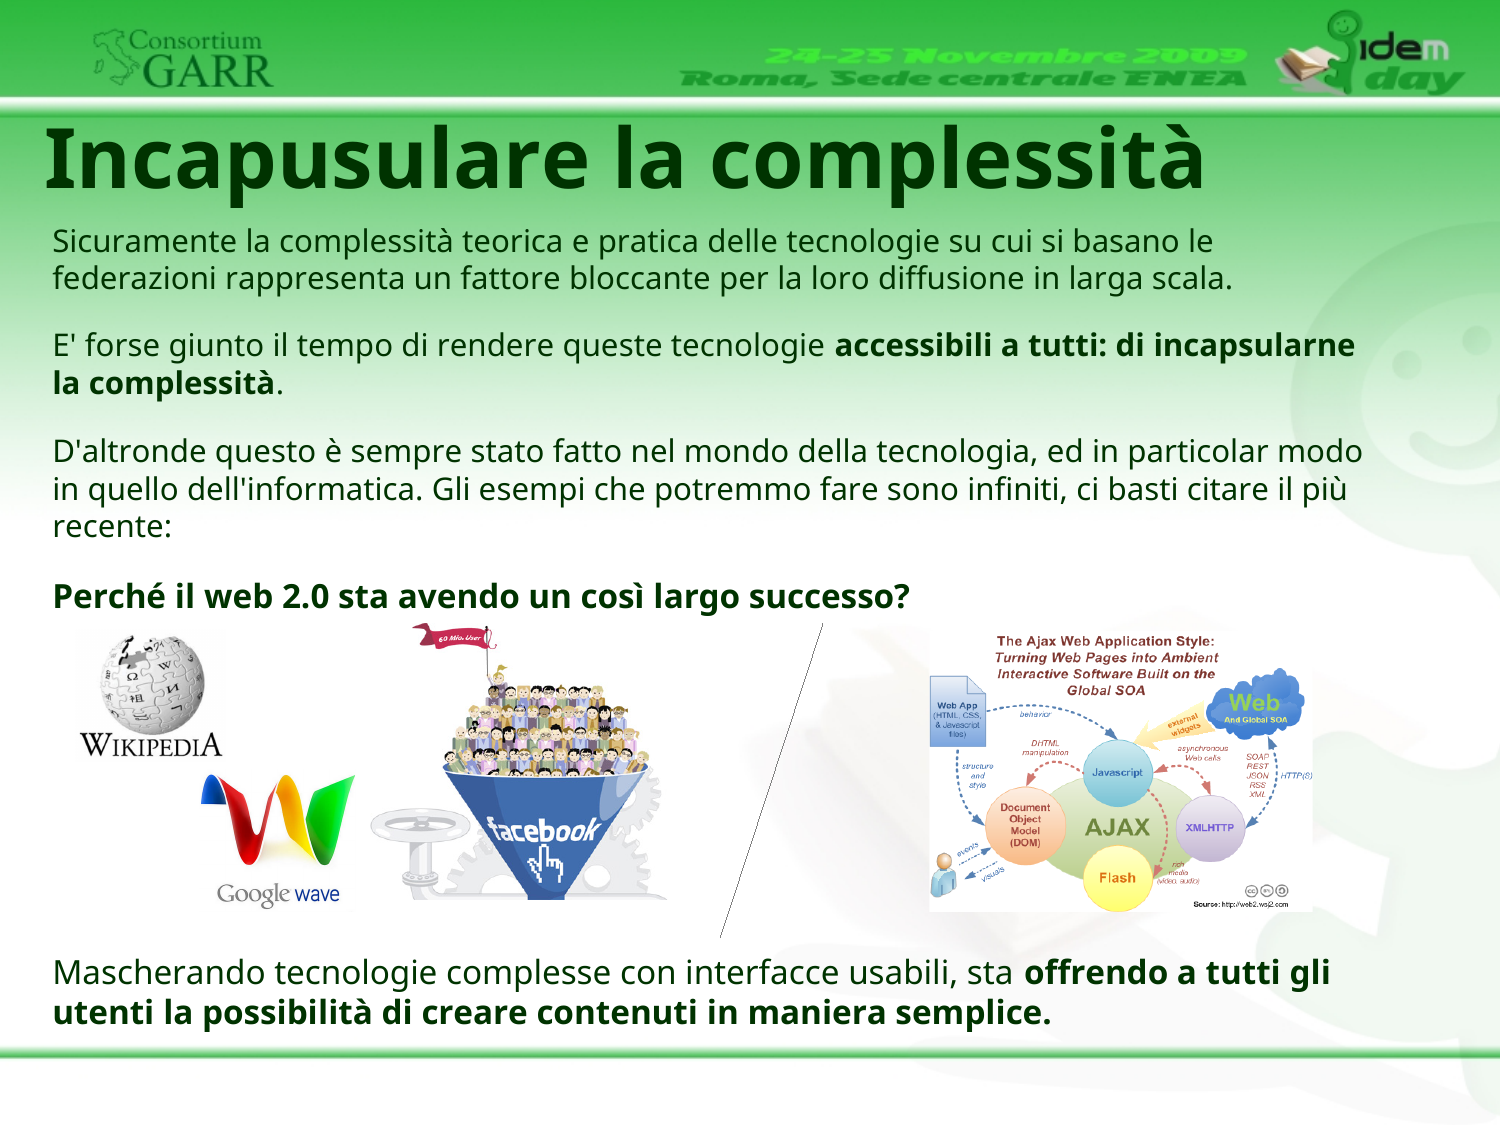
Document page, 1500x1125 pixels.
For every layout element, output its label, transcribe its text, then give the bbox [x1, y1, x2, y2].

picture [0, 0, 1500, 1125]
list Sicuramente la complessità teorica e pratica delle tecnologie su cui si basano le federazioni rappresenta un fattore bloccante per la loro diffusione in larga scala. [37, 213, 1388, 317]
title Incapusulare la complessità [29, 61, 1351, 250]
list Mascherando tecnologie complesse con interfacce usabili, sta offrendo a tutti gli utenti la possibilità di creare contenuti in maniera semplice. [37, 943, 1426, 1125]
list E' forse giunto il tempo di rendere queste tecnologie accessibili a tutti: di incapsularne la complessità. D'altronde questo è sempre stato fatto nel mondo della tecnologia, ed in particolar modo in quello dell'informatica. Gli esempi che potremmo fare sono infiniti, ci basti citare il più recente: Perché il web 2.0 sta avendo un così largo successo? [37, 317, 1388, 586]
